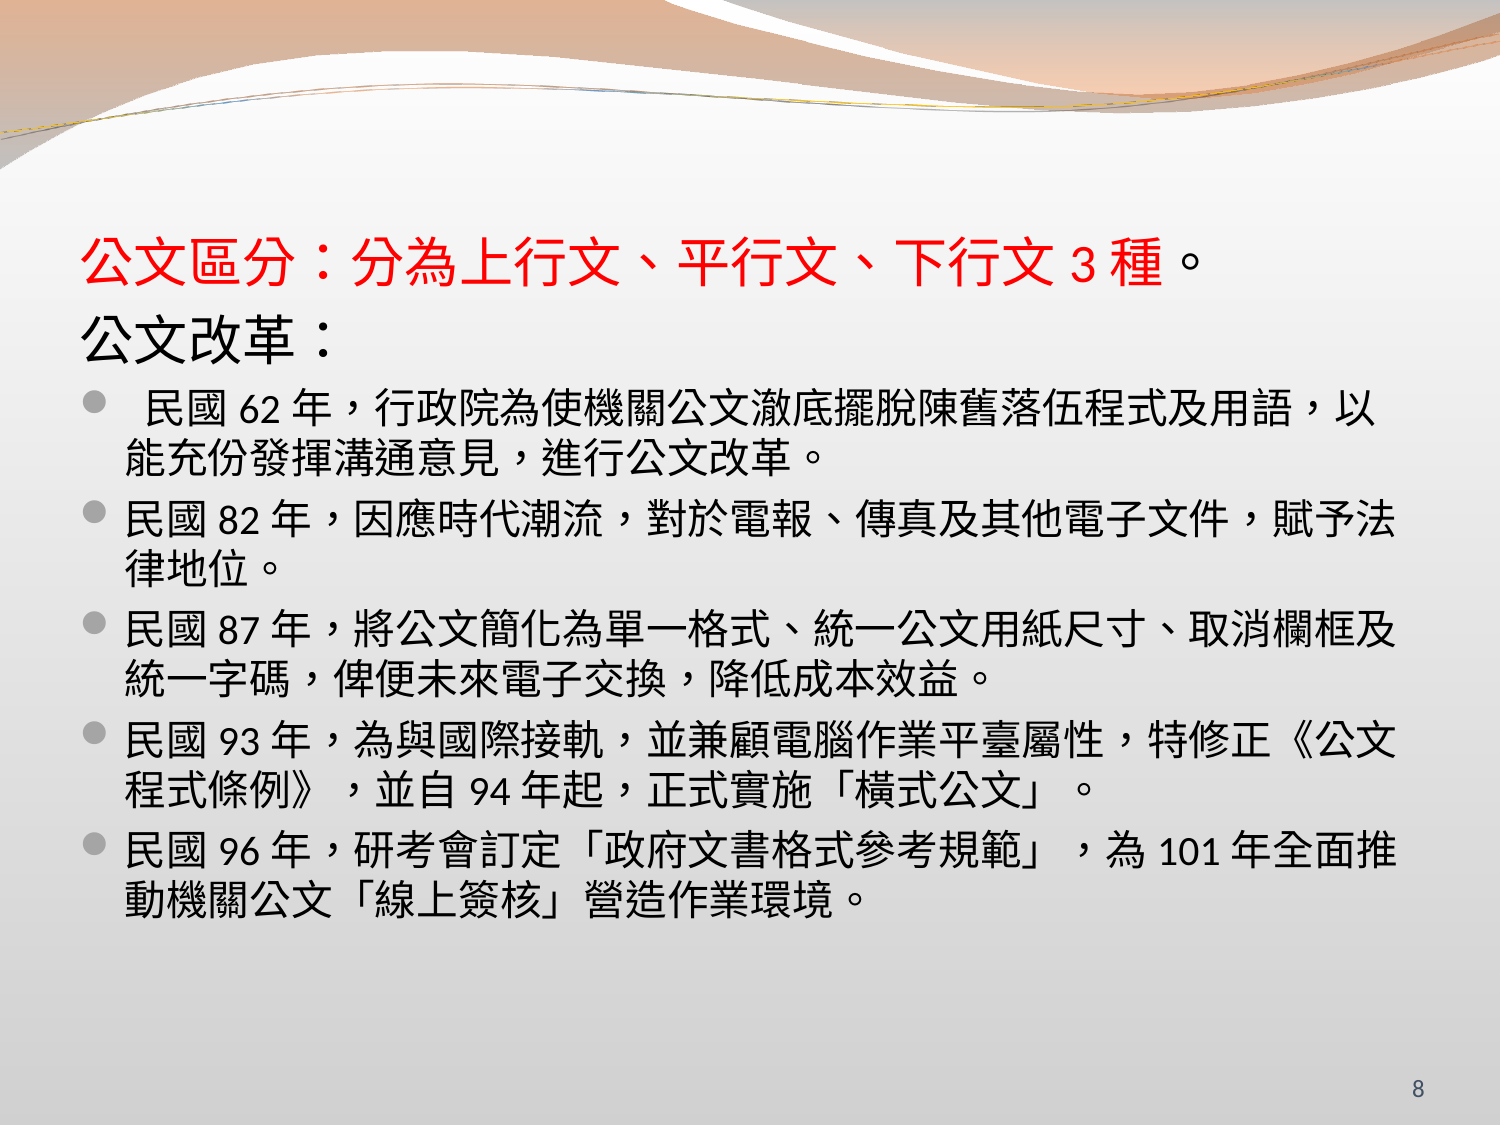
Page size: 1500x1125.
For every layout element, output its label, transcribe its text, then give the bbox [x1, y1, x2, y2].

picture [0, 33, 1500, 140]
list 公文區分：分為上行文、平行文、下行文3種。 公文改革： 民國62年，行政院為使機關公文澈底擺脫陳舊落伍程式及用語，以能充份發揮溝通意見，進行公文改革。 民國82年，因應時代潮流，對於電報、傳真及其他電子文件，賦予法律地位。 民國87年，將公文簡化為單一格式、統一公文用紙尺寸、取消欄框及統一字碼，俾便未來電子交換，降低成本效益。 民國93年，為與國際接軌，並兼顧電腦作業平臺屬性，特修正《公文程式條例》，並自94年起，正式實施「橫式公文」。 民國96年，研考會訂定「政府文書格式參考規範」，為101年全面推動機關公文「線上簽核」營造作業環境。 [64, 220, 1415, 1024]
text_box <編號> [1299, 1042, 1426, 1103]
